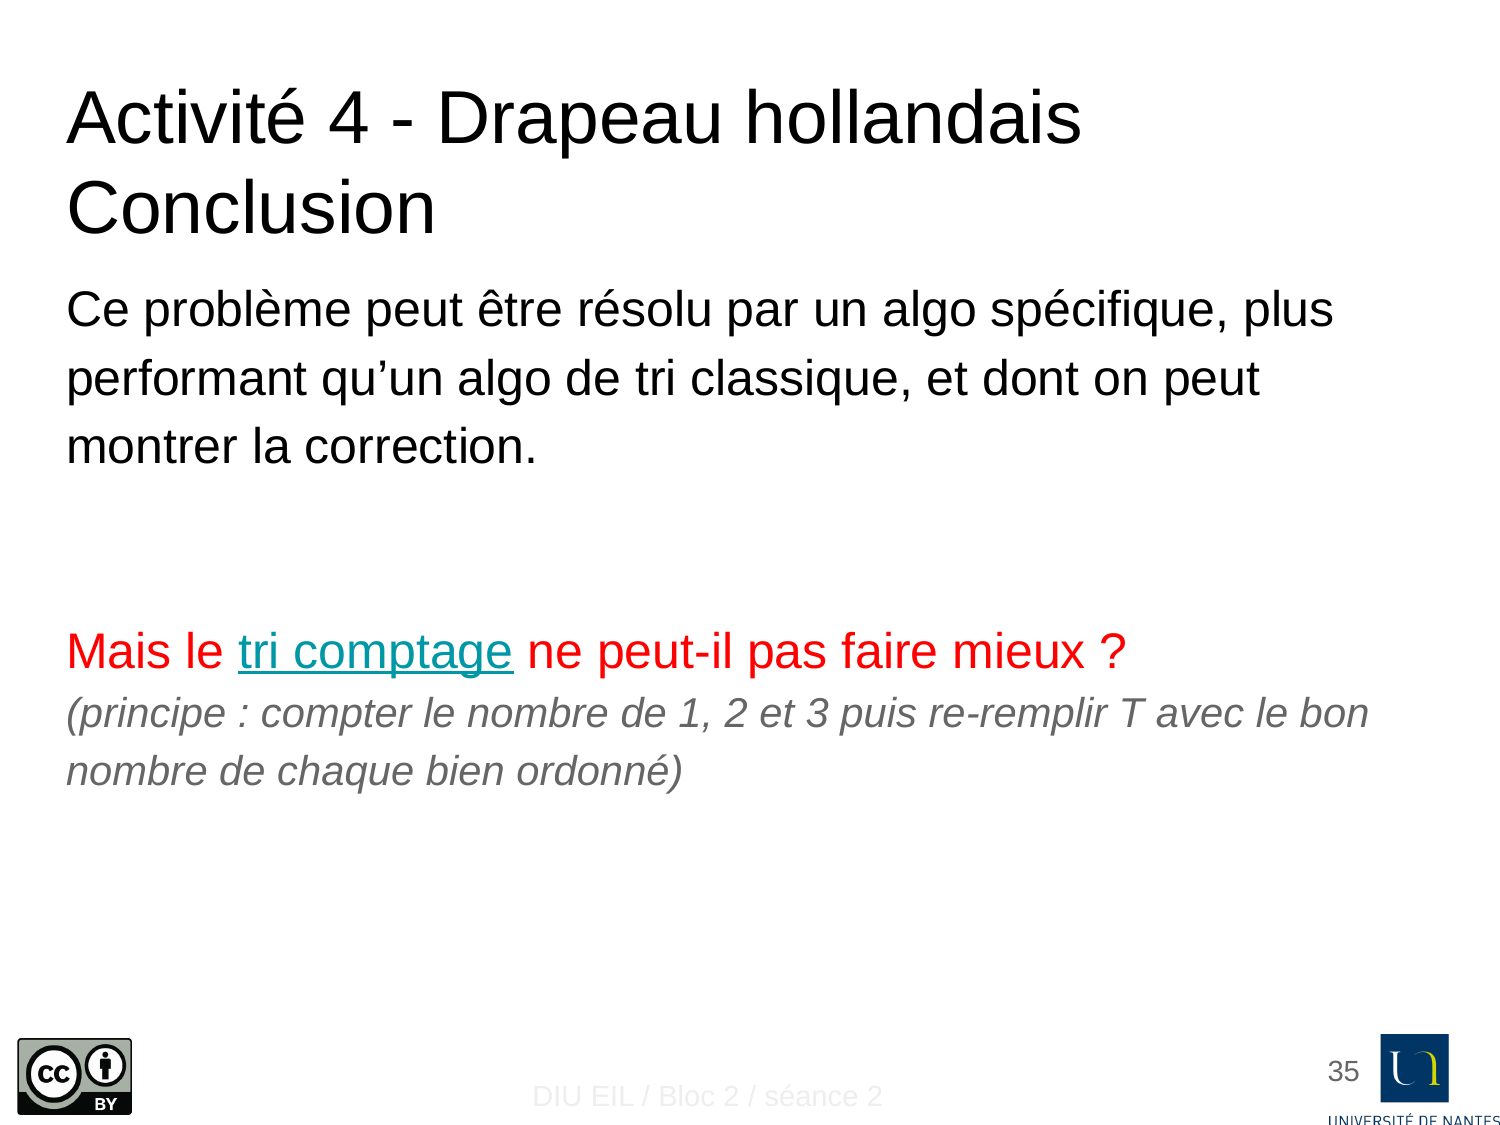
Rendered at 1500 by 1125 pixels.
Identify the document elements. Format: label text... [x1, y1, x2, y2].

title Activité 4 - Drapeau hollandais Conclusion [51, 53, 1449, 223]
picture [1329, 1034, 1500, 1125]
slide_number <numéro> [1284, 1038, 1375, 1102]
list Ce problème peut être résolu par un algo spécifique, plus performant qu’un algo de tri classique, et dont on peut montrer la correction. Mais le tri comptage ne peut-il pas faire mieux ? (principe : compter le nombre de 1, 2 et 3 puis re-remplir T avec le bon nombre de chaque bien ordonné) [51, 252, 1449, 1064]
picture [17, 1038, 132, 1115]
